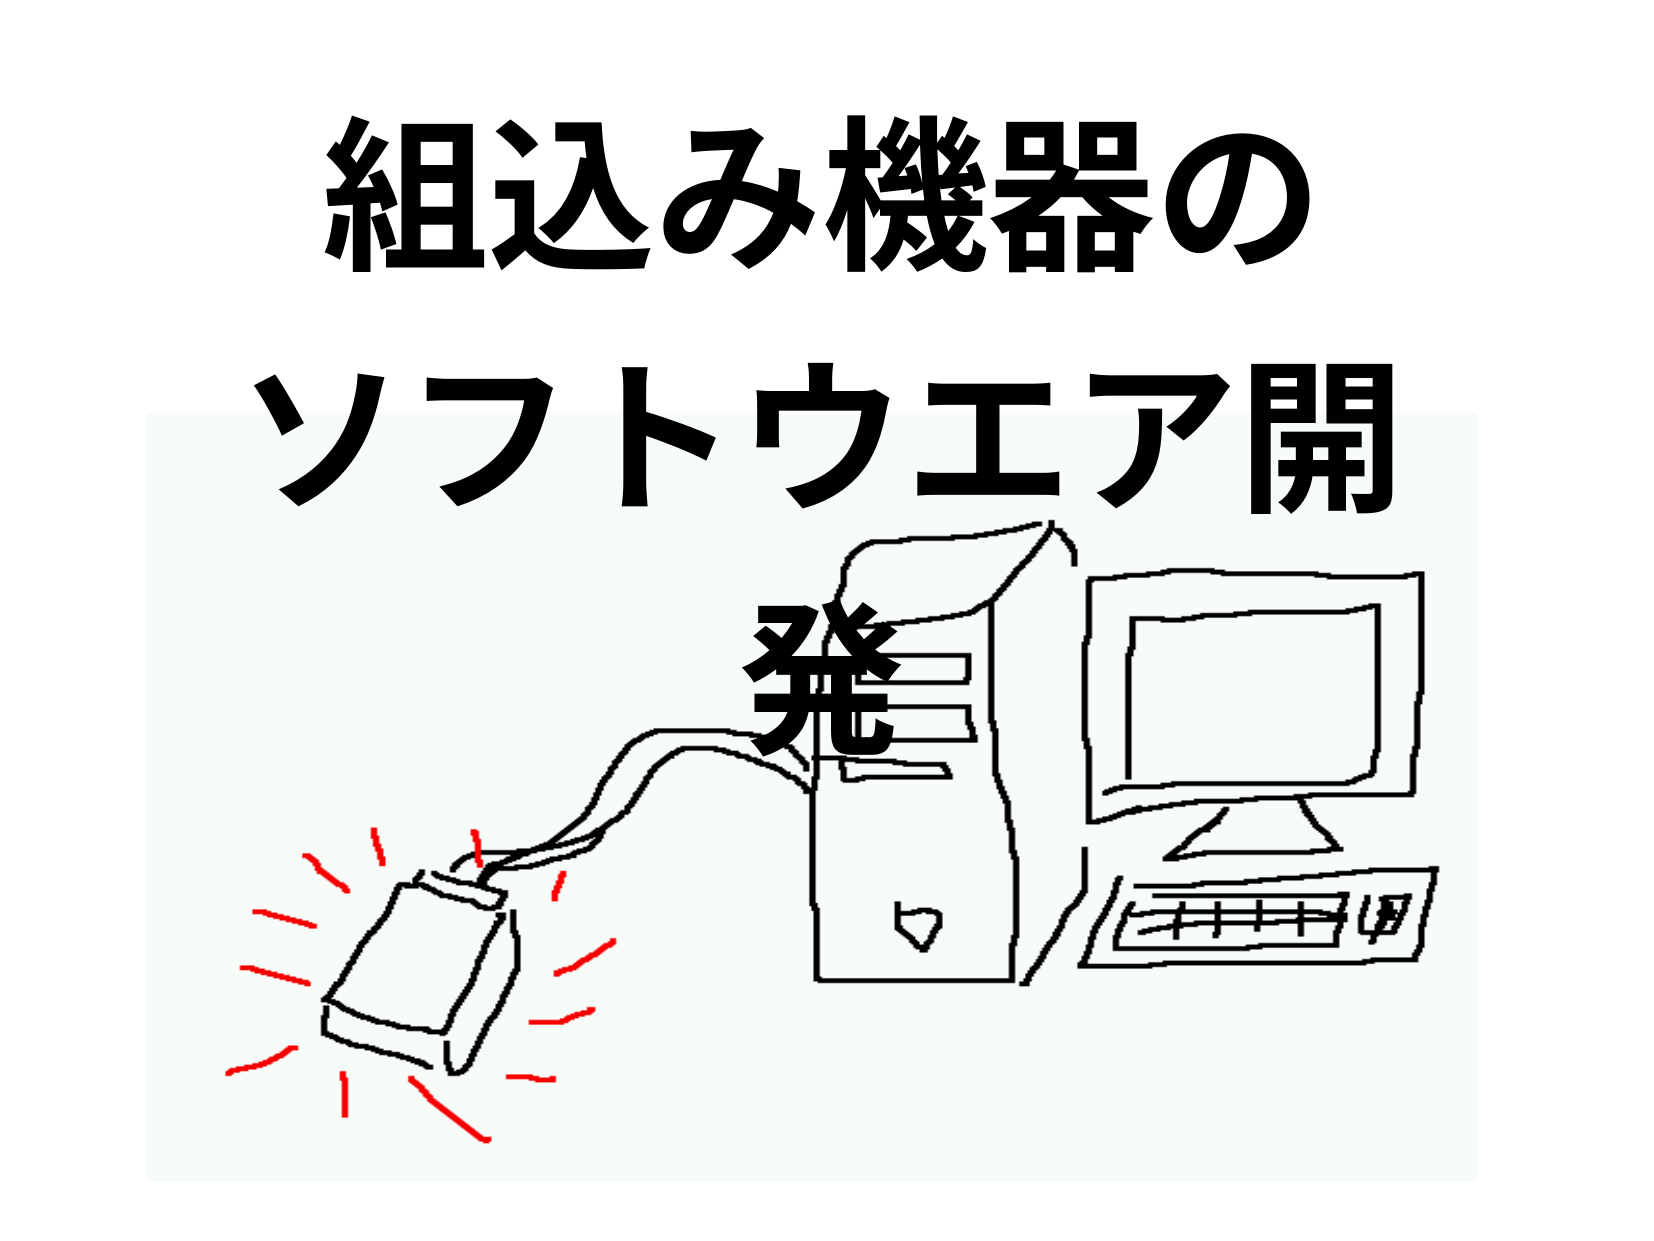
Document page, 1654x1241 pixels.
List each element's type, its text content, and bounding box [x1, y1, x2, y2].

text_box 組込み機器の ソフトウエア開発 [206, 57, 1438, 473]
picture [147, 413, 1477, 1182]
